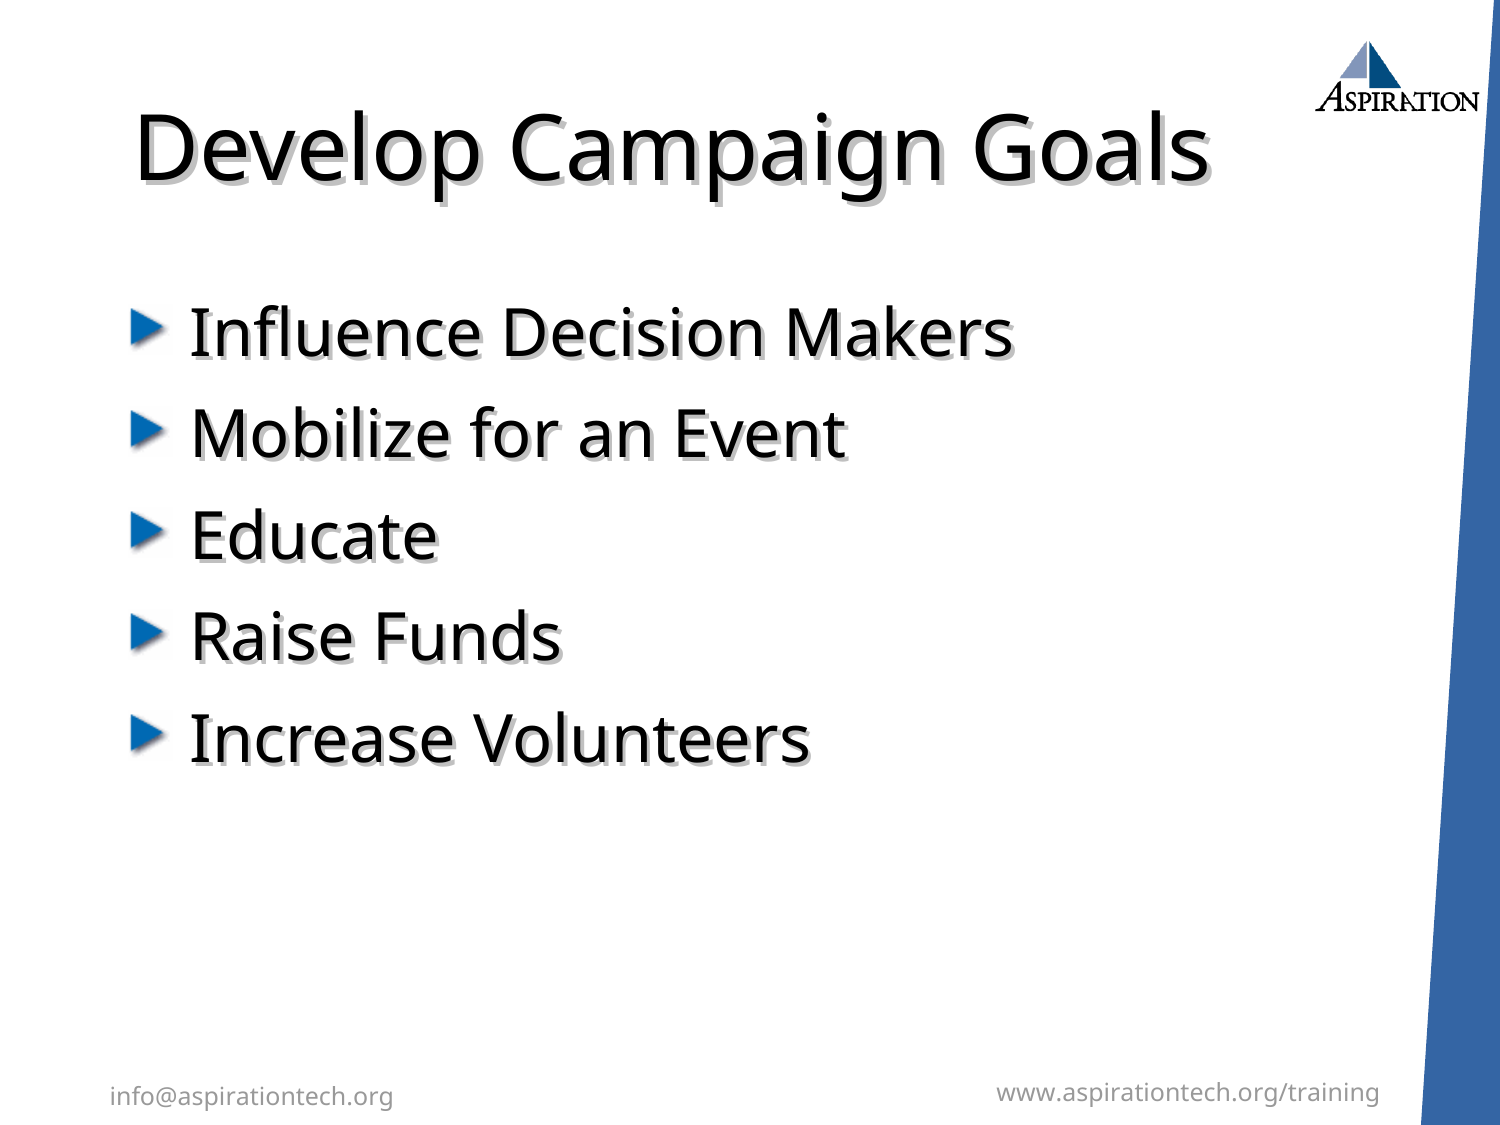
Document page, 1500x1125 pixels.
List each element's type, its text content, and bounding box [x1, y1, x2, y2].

list Influence Decision Makers Mobilize for an Event Educate Raise Funds Increase Volunteers [72, 284, 1471, 979]
picture [1315, 41, 1480, 120]
title Develop Campaign Goals [55, 53, 1291, 240]
